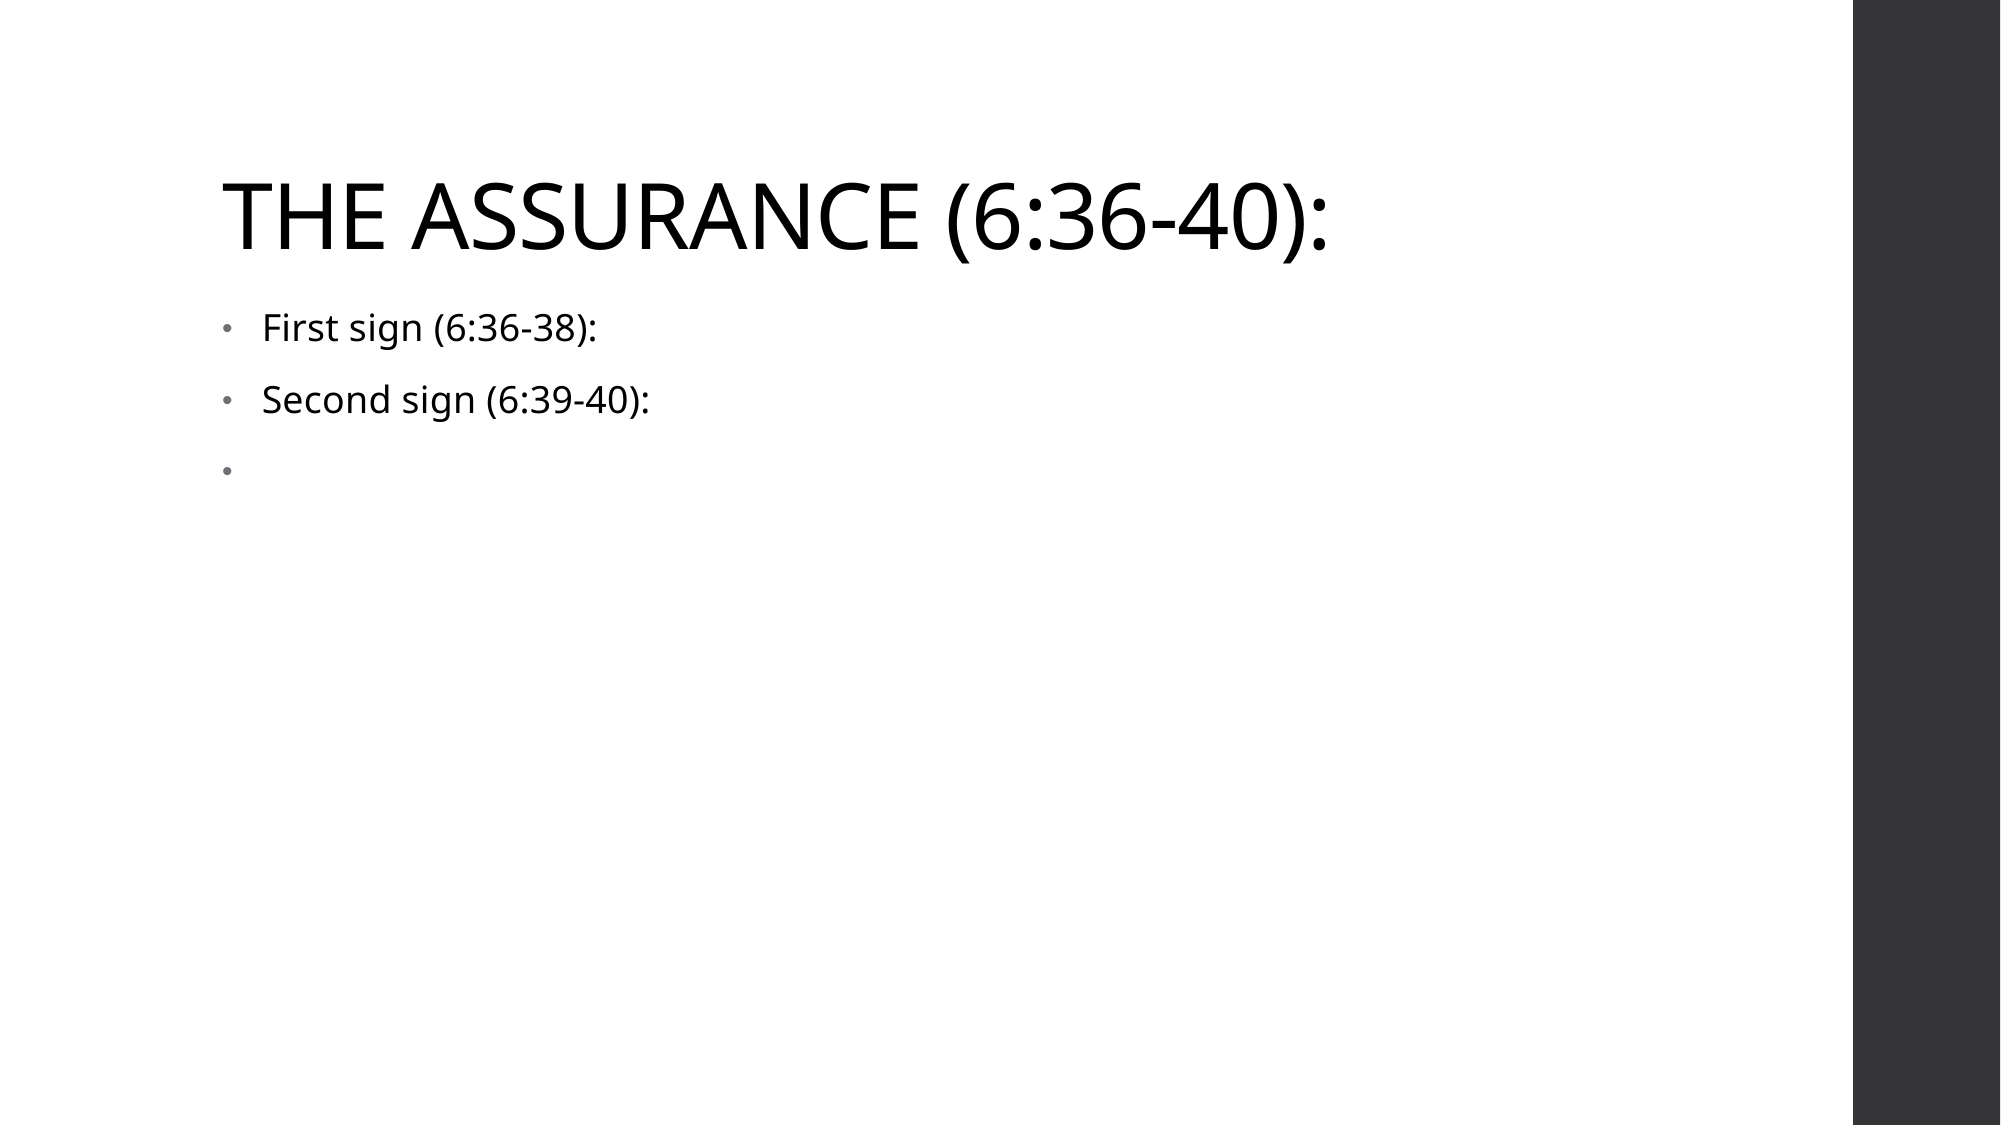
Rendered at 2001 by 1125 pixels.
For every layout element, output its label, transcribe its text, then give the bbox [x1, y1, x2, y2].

list First sign (6:36-38): Second sign (6:39-40): [206, 299, 1617, 1014]
title THE ASSURANCE (6:36-40): [206, 60, 1797, 278]
